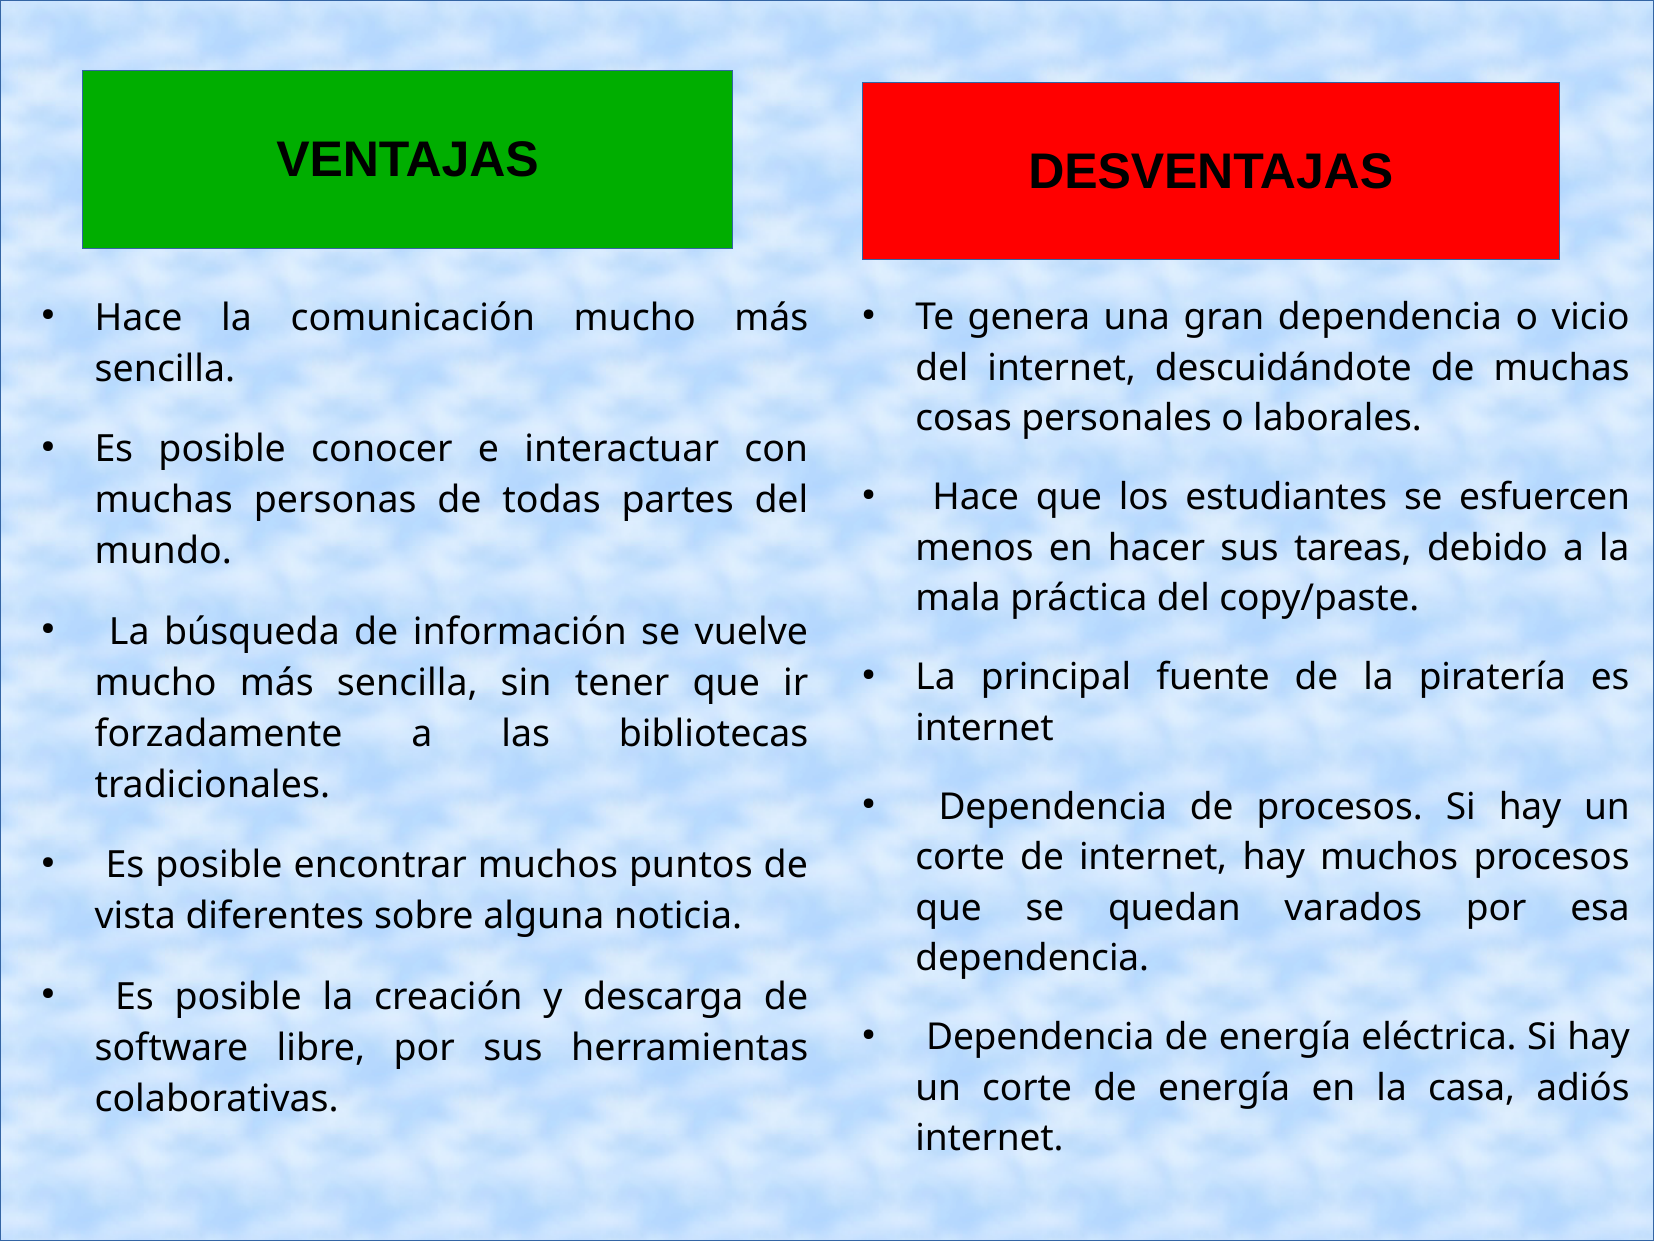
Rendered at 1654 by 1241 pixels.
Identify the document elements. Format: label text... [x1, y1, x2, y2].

text_box DESVENTAJAS [862, 82, 1560, 260]
text_box VENTAJAS [82, 70, 733, 249]
list Hace la comunicación mucho más sencilla. Es posible conocer e interactuar con muchas personas de todas partes del mundo. La búsqueda de información se vuelve mucho más sencilla, sin tener que ir forzadamente a las bibliotecas tradicionales. Es posible encontrar muchos puntos de vista diferentes sobre alguna noticia. Es posible la creación y descarga de software libre, por sus herramientas colaborativas. [23, 290, 809, 1158]
list Te genera una gran dependencia o vicio del internet, descuidándote de muchas cosas personales o laborales. Hace que los estudiantes se esfuercen menos en hacer sus tareas, debido a la mala práctica del copy/paste. La principal fuente de la piratería es internet Dependencia de procesos. Si hay un corte de internet, hay muchos procesos que se quedan varados por esa dependencia. Dependencia de energía eléctrica. Si hay un corte de energía en la casa, adiós internet. [845, 290, 1630, 1170]
text_box [0, 0, 1654, 1241]
